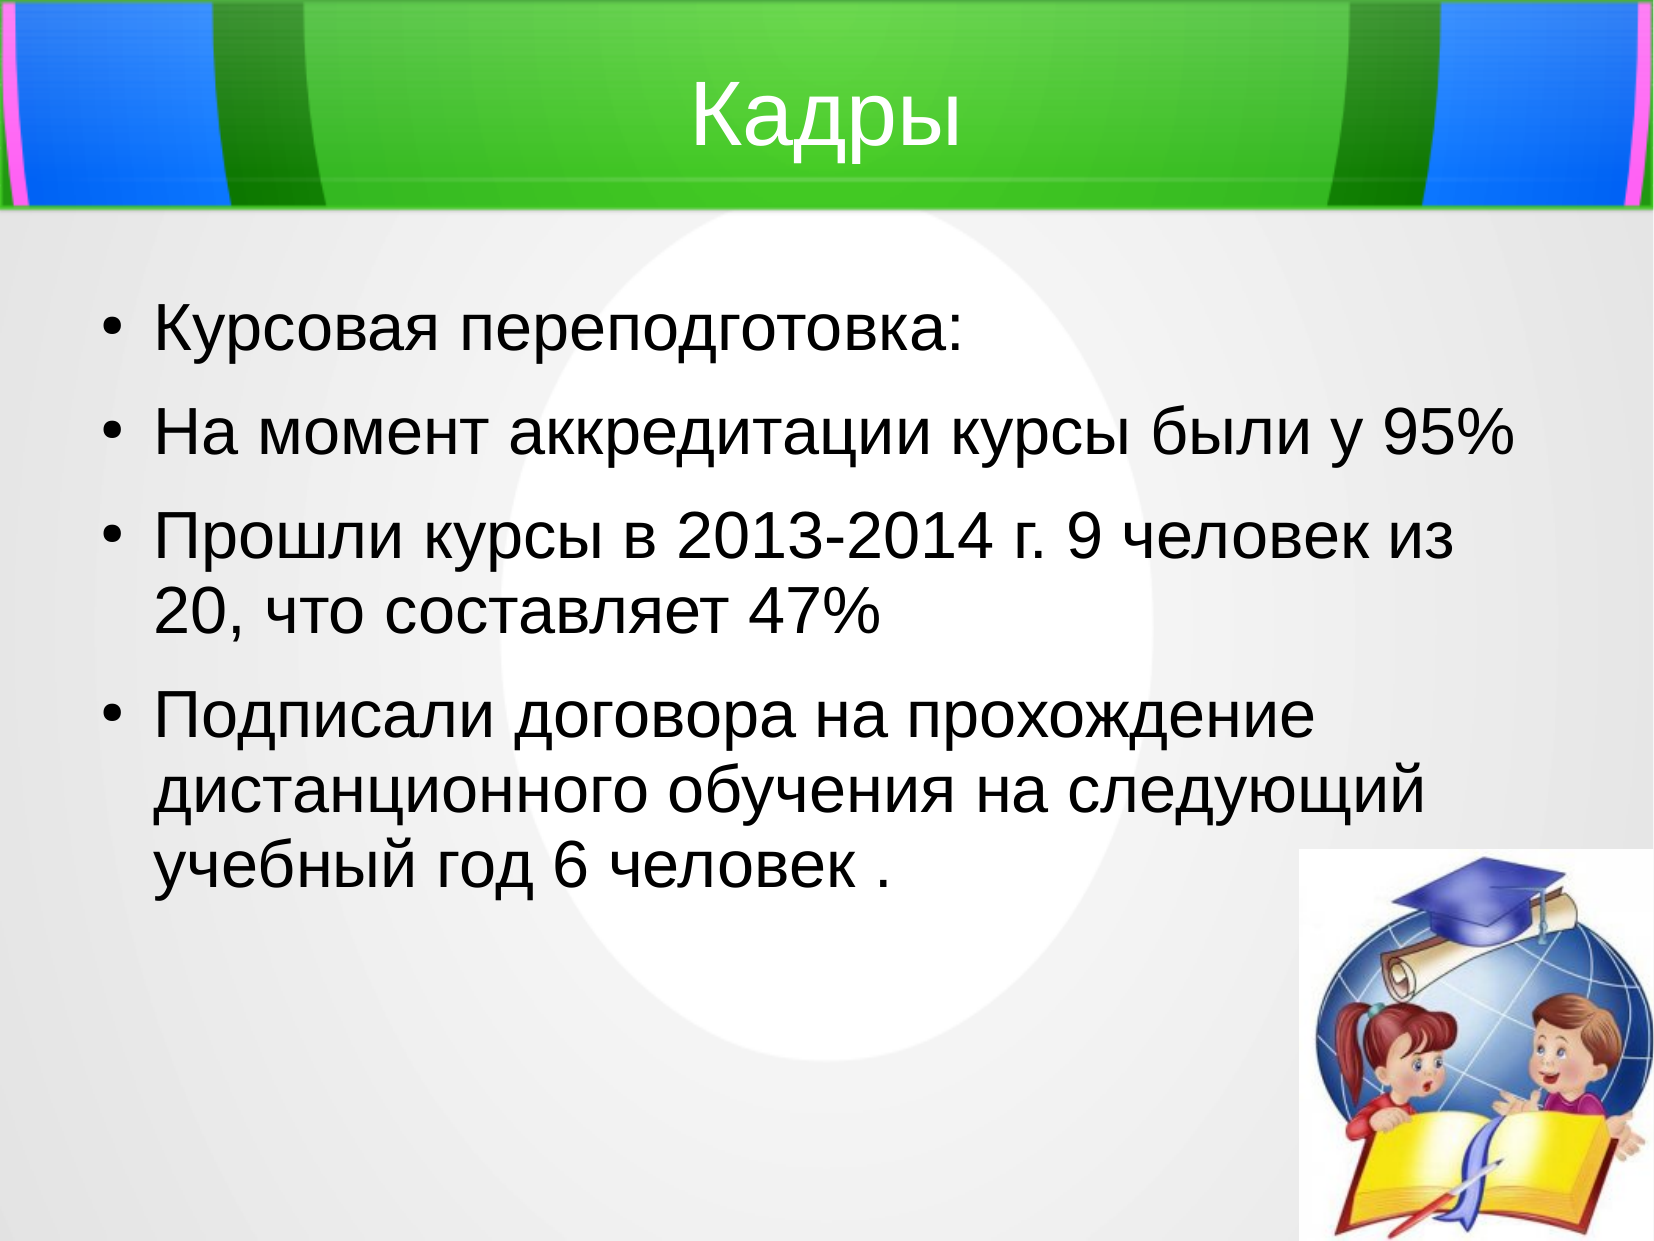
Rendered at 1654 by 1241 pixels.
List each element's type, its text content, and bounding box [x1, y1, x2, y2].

title Кадры [82, 49, 1571, 179]
picture [0, 0, 1654, 1241]
list Курсовая переподготовка: На момент аккредитации курсы были у 95% Прошли курсы в 2013-2014 г. 9 человек из 20, что составляет 47% Подписали договора на прохождение дистанционного обучения на следующий учебный год 6 человек . [82, 290, 1538, 1010]
